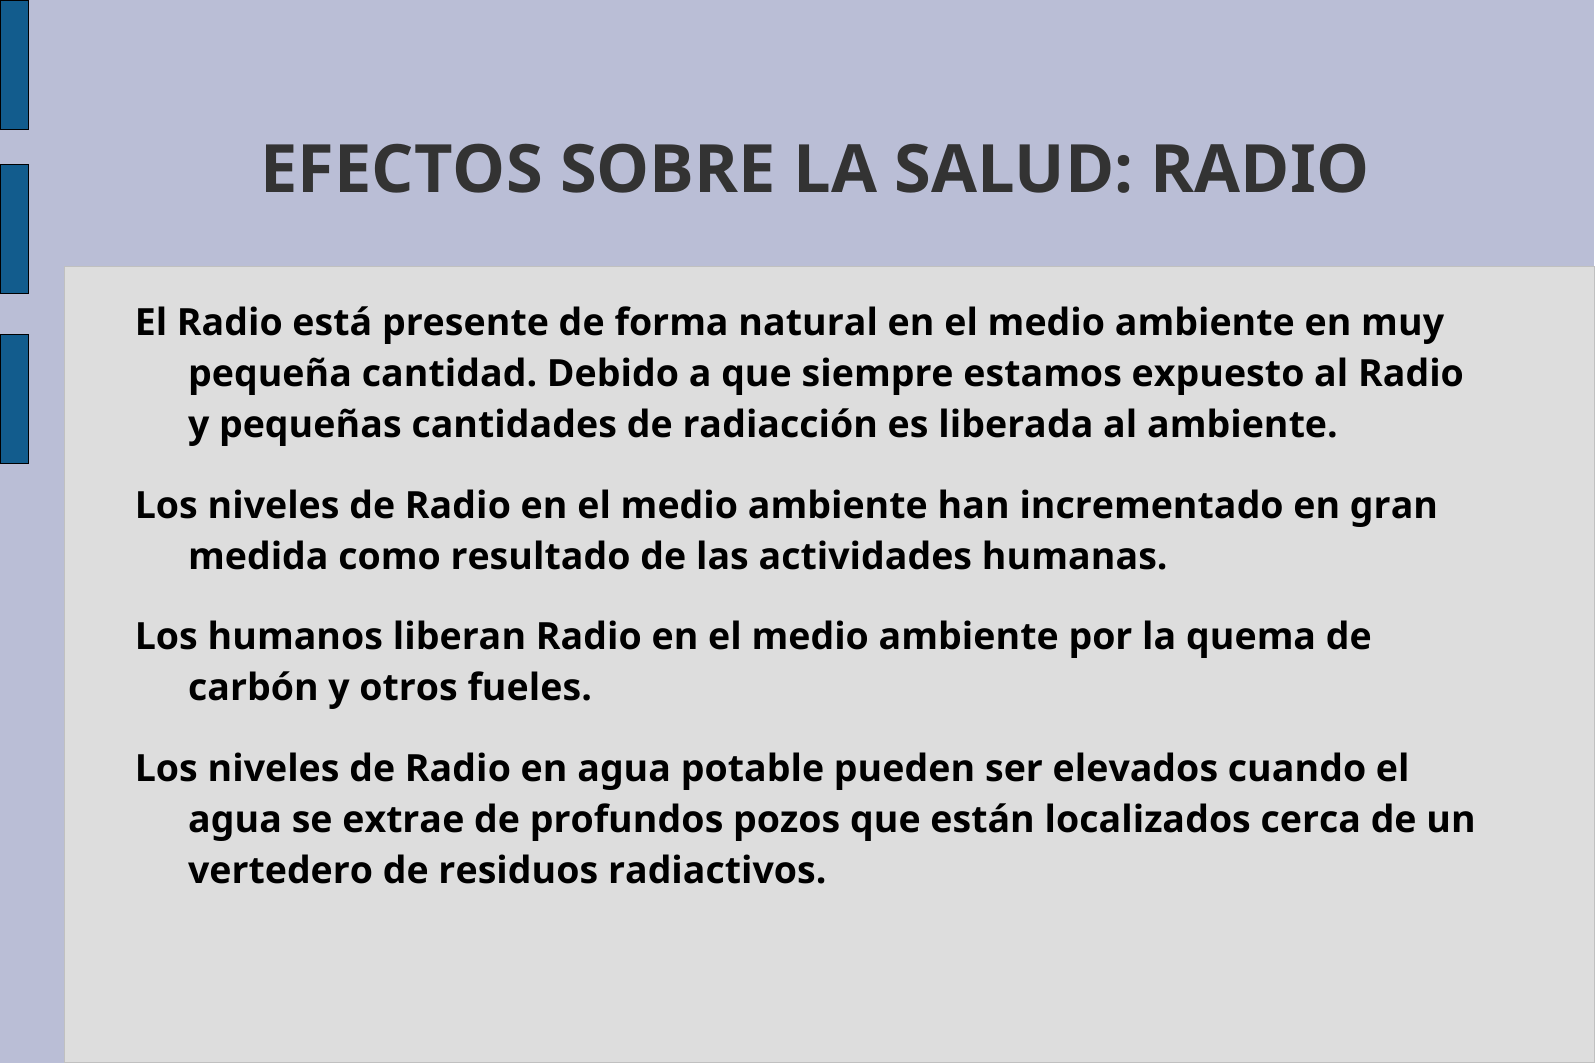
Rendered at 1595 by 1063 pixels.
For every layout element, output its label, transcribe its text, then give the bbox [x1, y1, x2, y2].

list El Radio está presente de forma natural en el medio ambiente en muy pequeña cantidad. Debido a que siempre estamos expuesto al Radio y pequeñas cantidades de radiacción es liberada al ambiente. Los niveles de Radio en el medio ambiente han incrementado en gran medida como resultado de las actividades humanas. Los humanos liberan Radio en el medio ambiente por la quema de carbón y otros fueles. Los niveles de Radio en agua potable pueden ser elevados cuando el agua se extrae de profundos pozos que están localizados cerca de un vertedero de residuos radiactivos. [117, 295, 1479, 966]
title EFECTOS SOBRE LA SALUD: RADIO [117, 78, 1479, 256]
